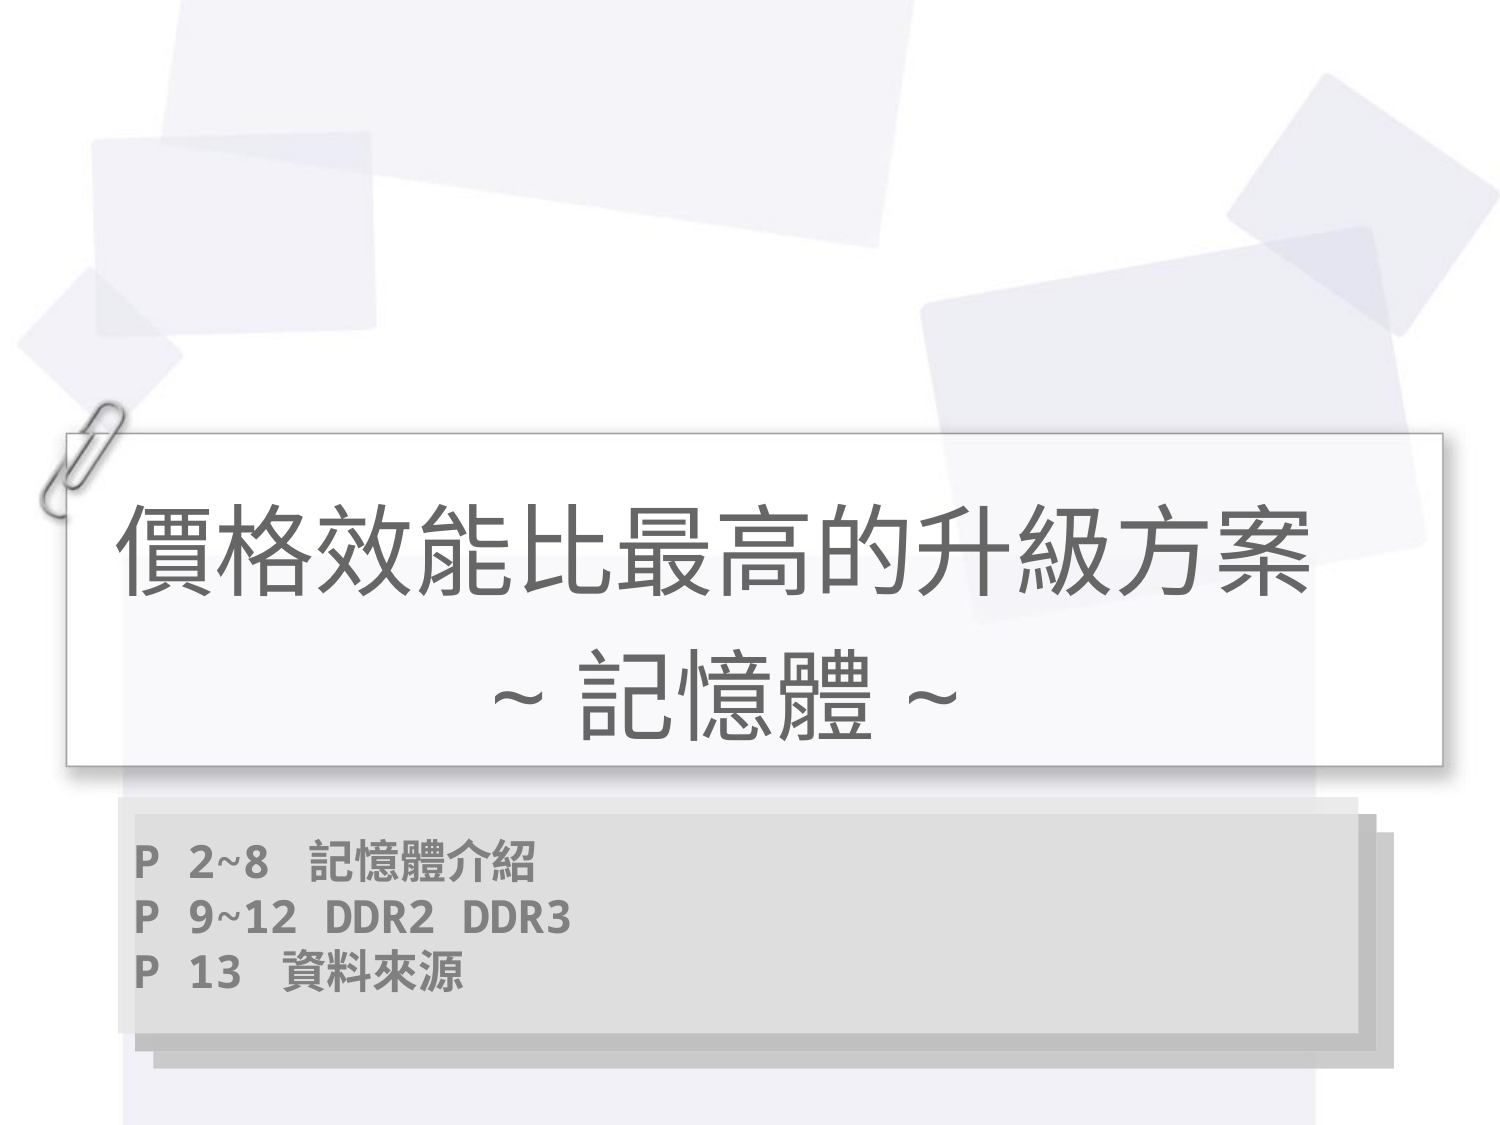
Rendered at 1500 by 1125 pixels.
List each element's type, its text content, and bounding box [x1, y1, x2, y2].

title 價格效能比最高的升級方案 ~記憶體~ [88, 497, 1364, 739]
text_box P 2~8 記憶體介紹 P 9~12 DDR2 DDR3 P 13 資料來源 [118, 797, 1359, 1034]
picture [0, 0, 1500, 1125]
